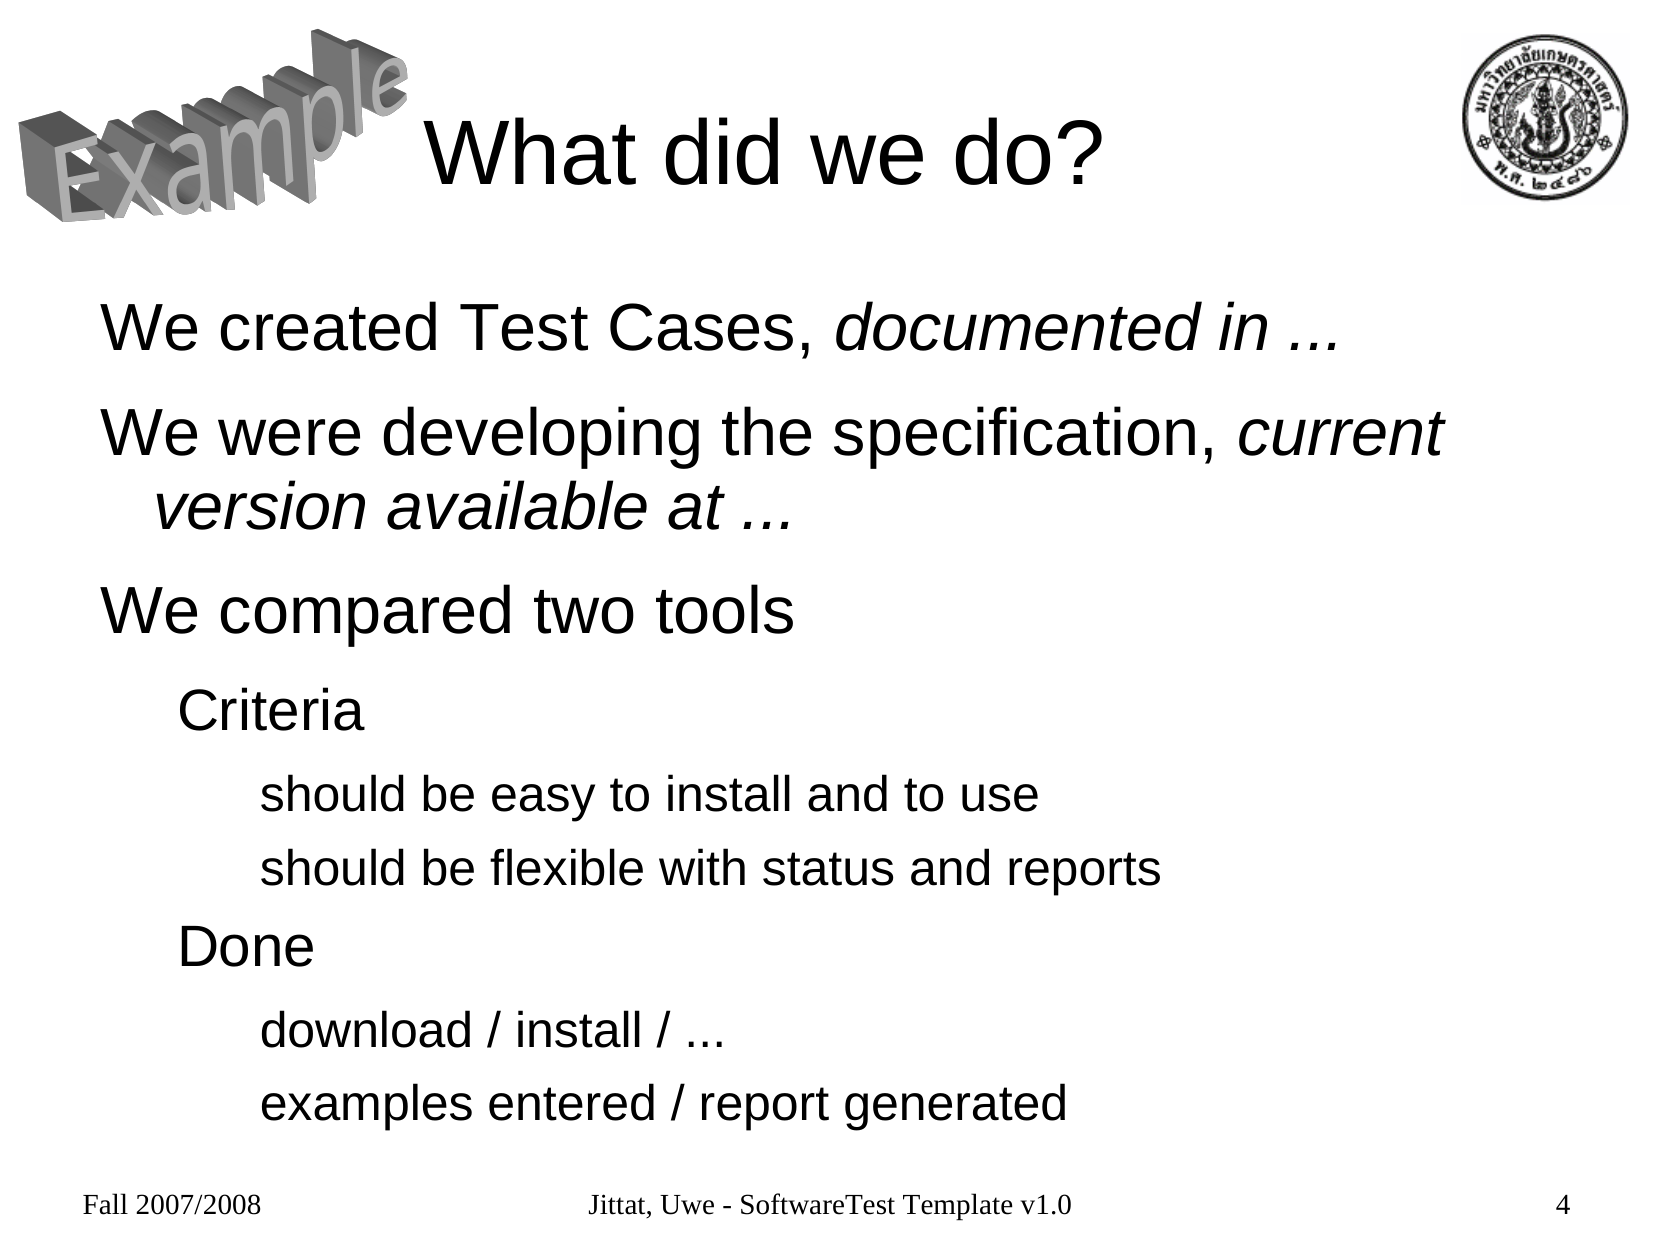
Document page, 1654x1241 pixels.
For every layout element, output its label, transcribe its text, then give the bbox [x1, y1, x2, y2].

list We created Test Cases, documented in ... We were developing the specification, current version available at ... We compared two tools Criteria should be easy to install and to use should be flexible with status and reports Done download / install / ... examples entered / report generated [82, 290, 1571, 1167]
picture [1461, 33, 1630, 205]
title What did we do? [82, 56, 1447, 250]
